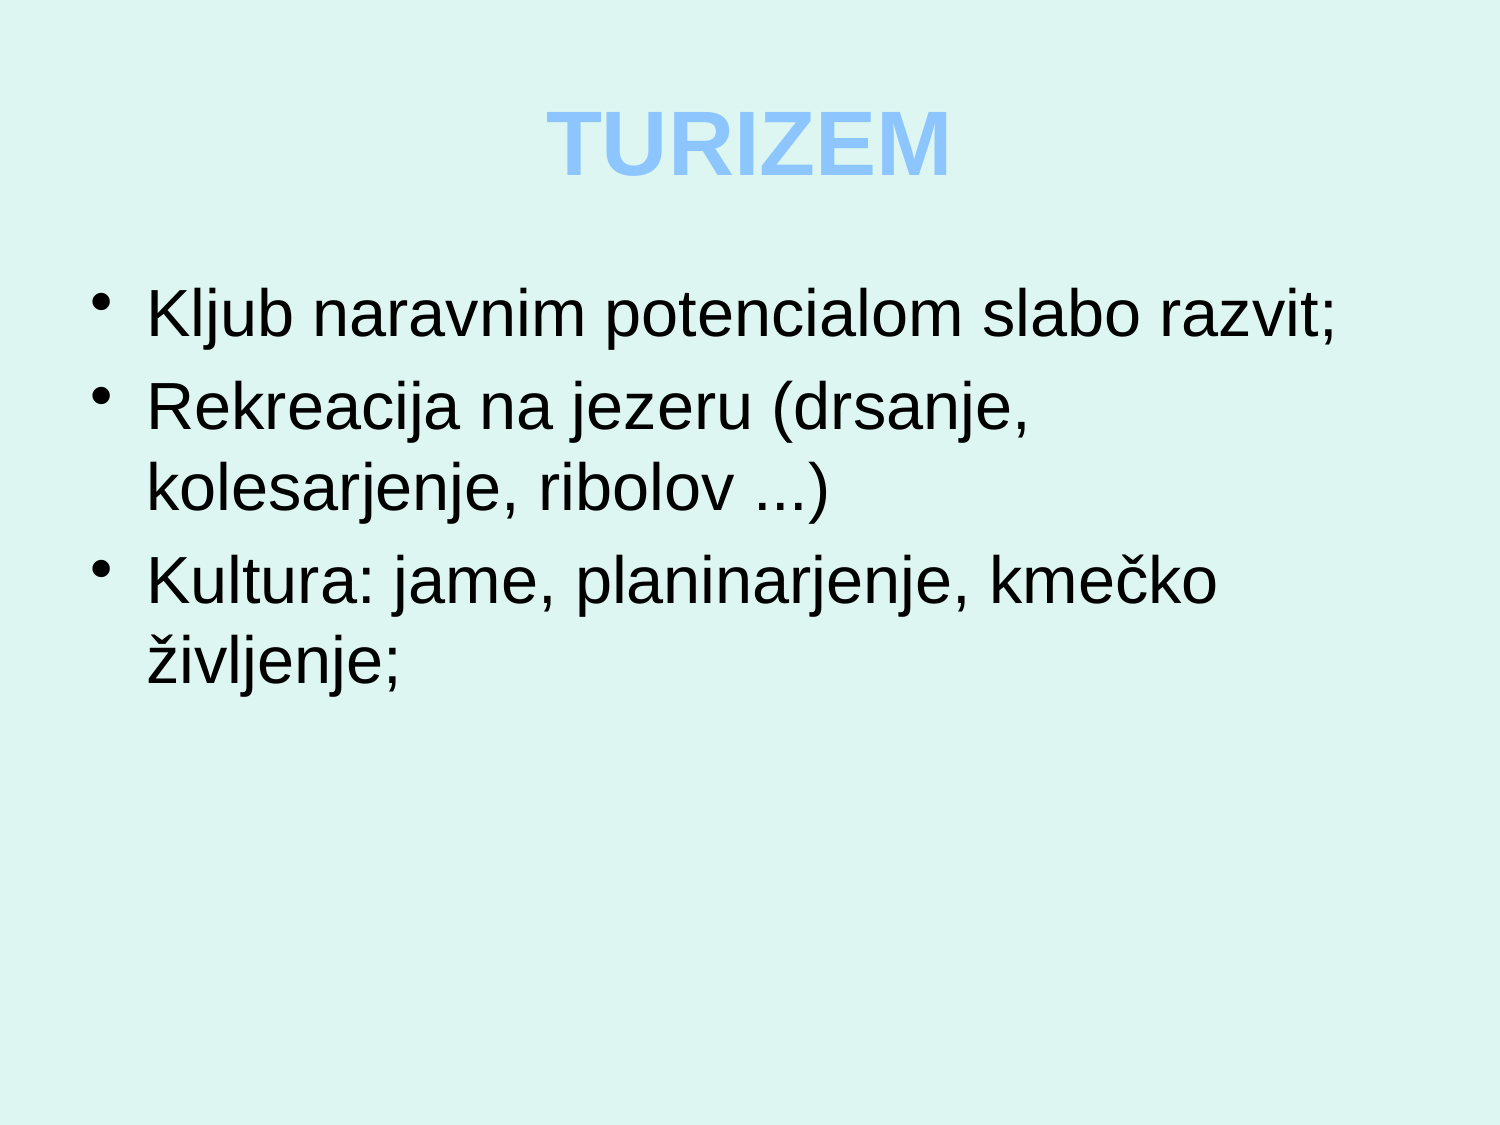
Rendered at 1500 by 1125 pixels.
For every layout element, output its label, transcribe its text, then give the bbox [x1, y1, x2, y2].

title TURIZEM [75, 45, 1425, 233]
list Kljub naravnim potencialom slabo razvit; Rekreacija na jezeru (drsanje, kolesarjenje, ribolov ...) Kultura: jame, planinarjenje, kmečko življenje; [75, 262, 1425, 1005]
